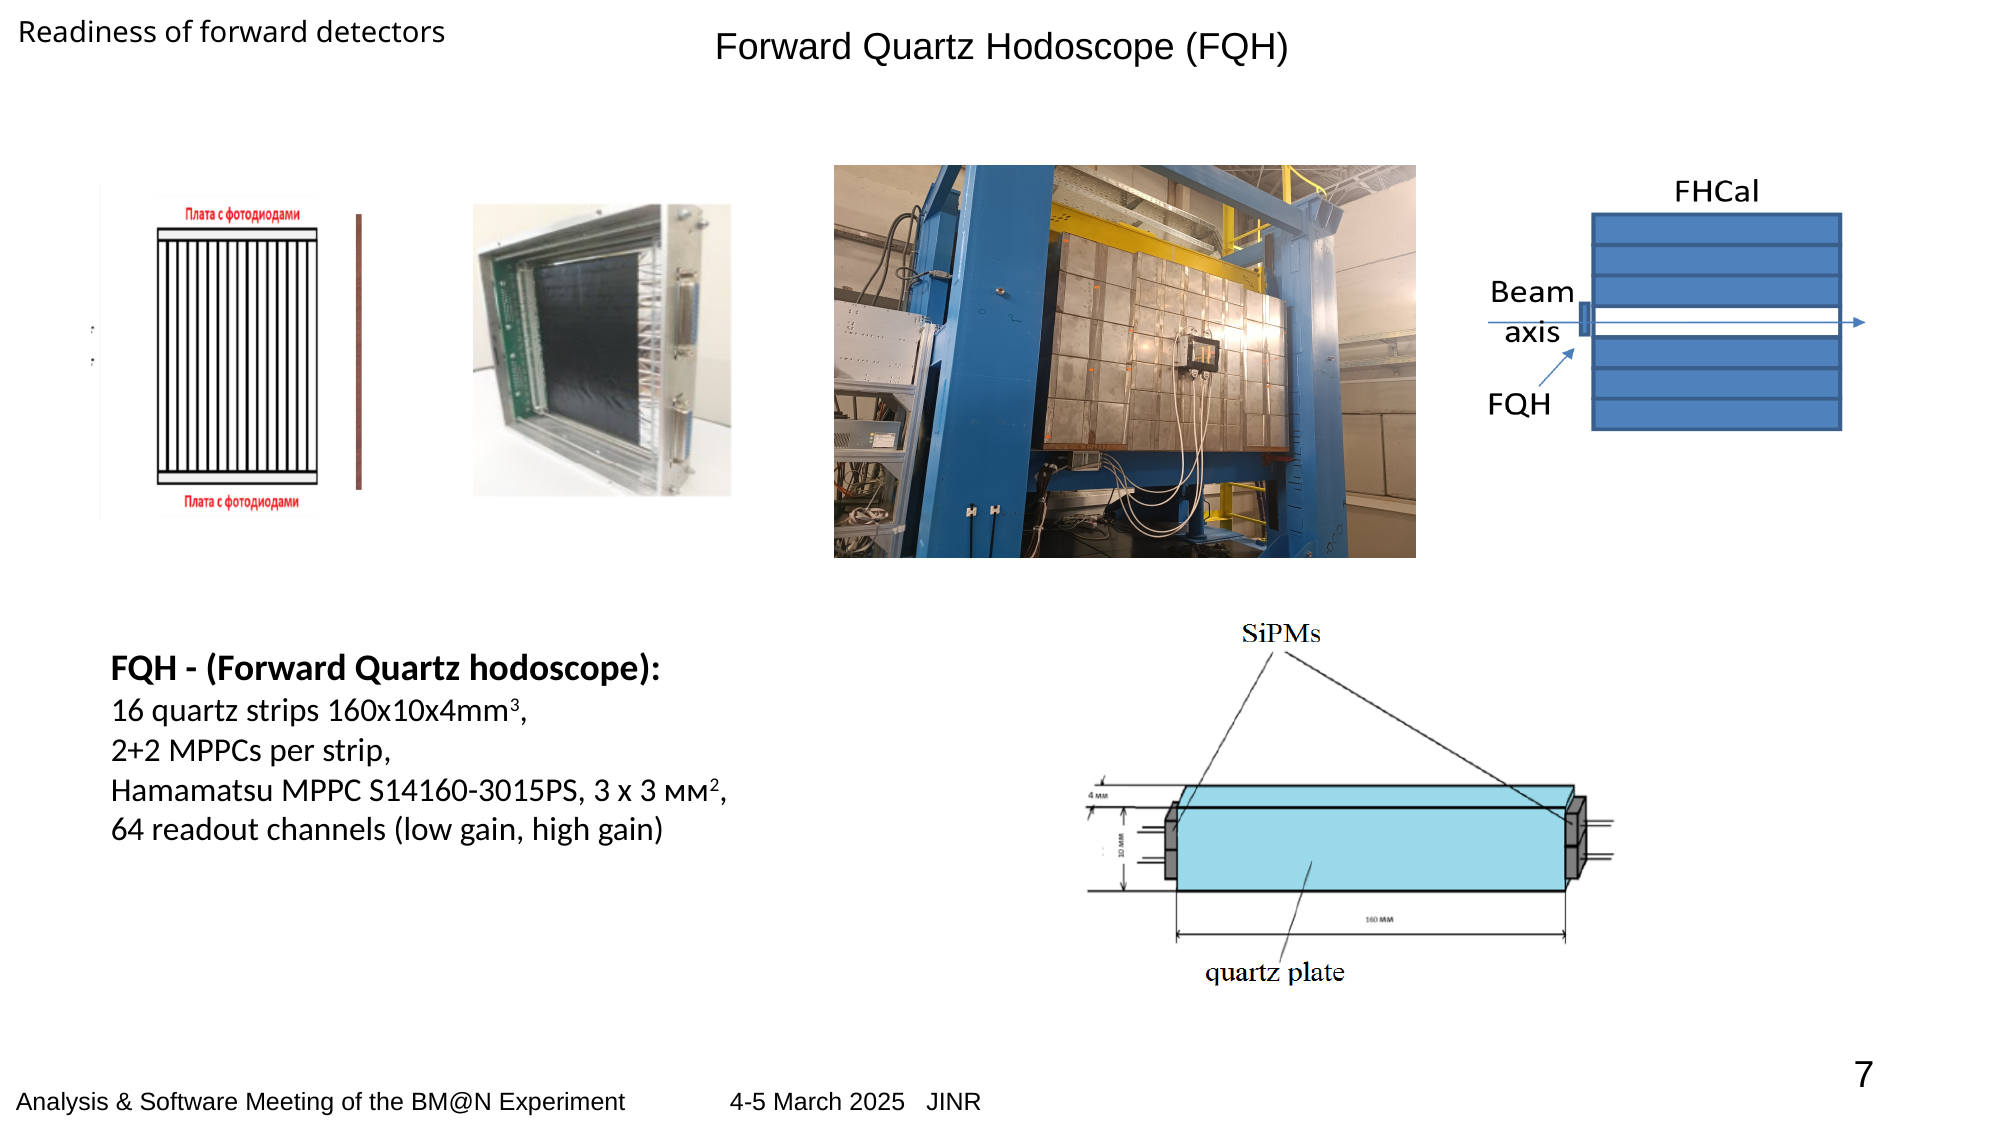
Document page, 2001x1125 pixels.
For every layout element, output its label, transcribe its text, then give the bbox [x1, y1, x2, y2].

text_box FQH - (Forward Quartz hodoscope): 16 quartz strips 160x10x4mm3, 2+2 MPPCs per strip, Hamamatsu МРРС S14160-3015PS, 3 x 3 мм2, 64 readout channels (low gain, high gain) [96, 635, 751, 855]
text_box <номер> [1847, 1046, 2001, 1116]
picture [1080, 614, 1628, 997]
picture [472, 203, 733, 499]
picture [834, 165, 1416, 558]
text_box Readiness of forward detectors [3, 4, 470, 63]
text_box Forward Quartz Hodoscope (FQH) [700, 18, 1306, 76]
picture [91, 182, 362, 520]
picture [1457, 166, 1887, 444]
text_box Analysis & Software Meeting of the BM@N Experiment 4-5 March 2025 JINR [1, 1080, 1096, 1124]
